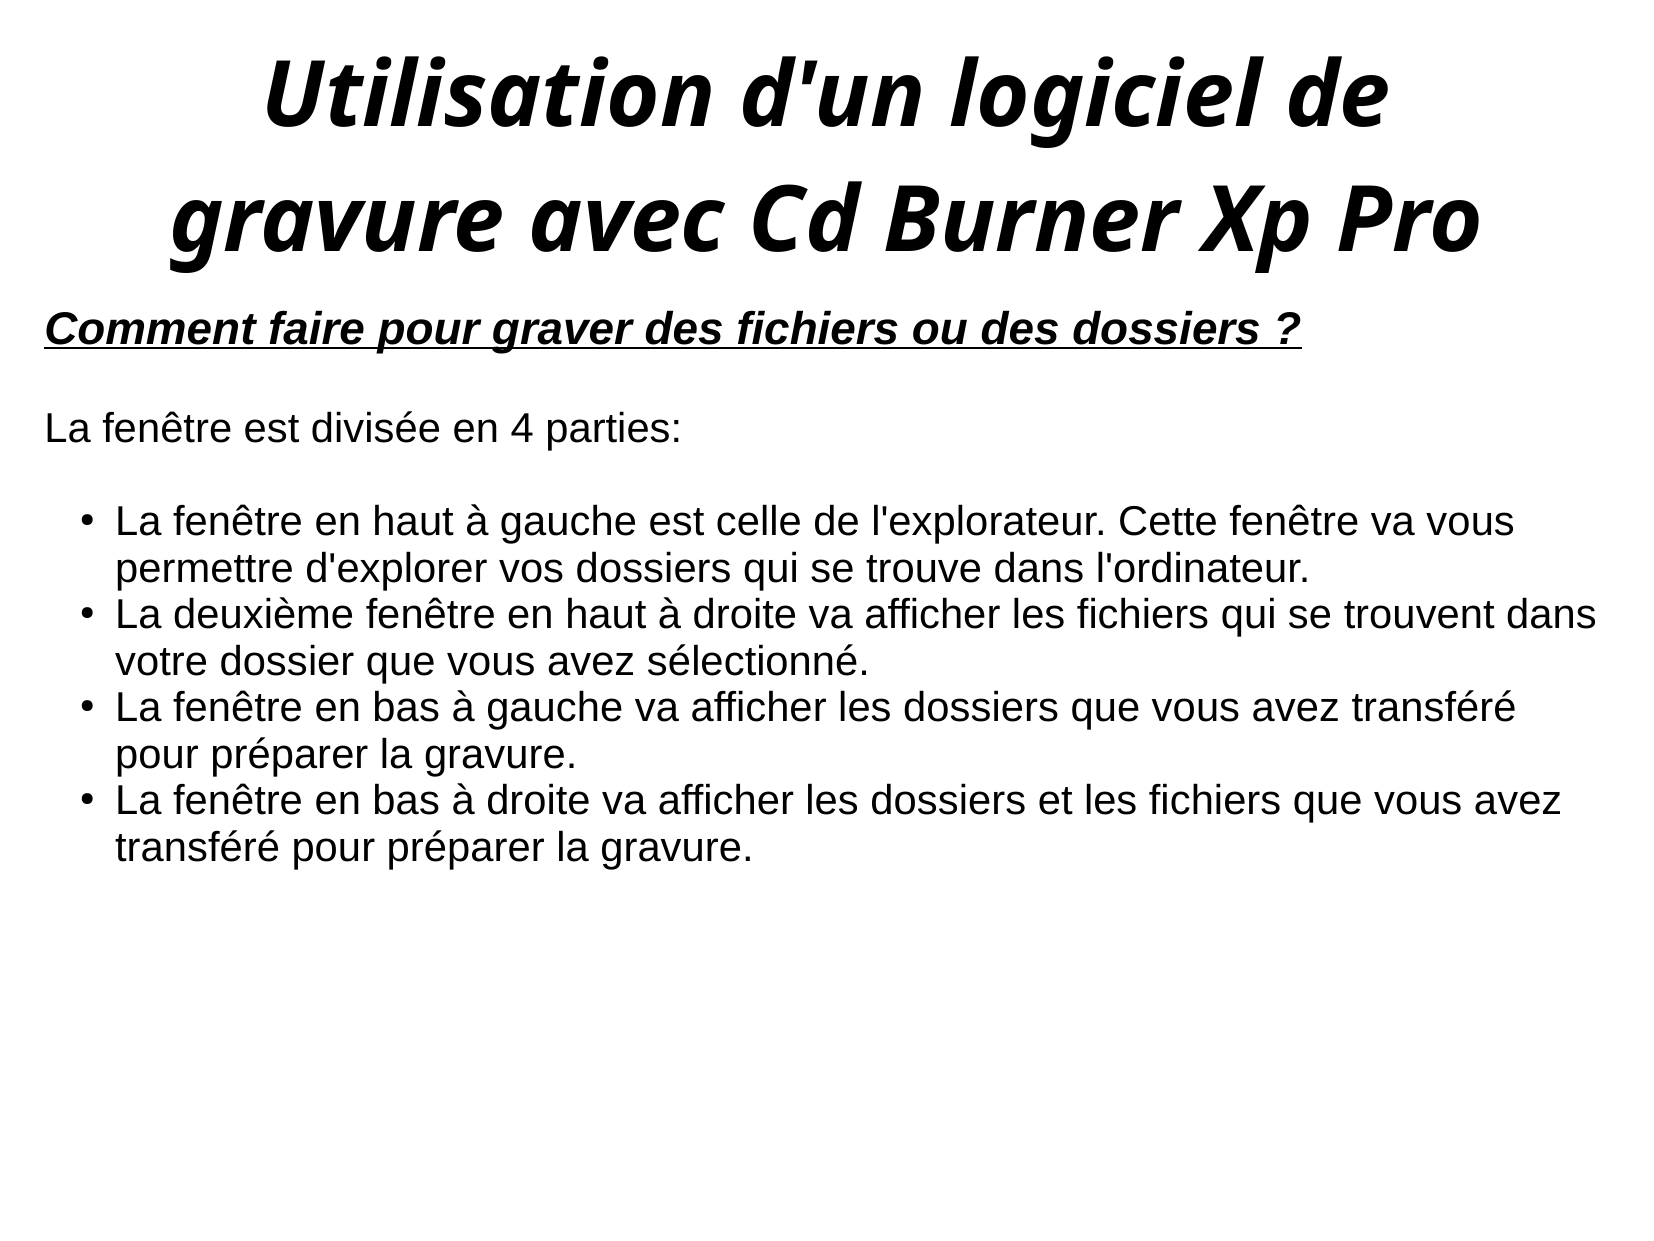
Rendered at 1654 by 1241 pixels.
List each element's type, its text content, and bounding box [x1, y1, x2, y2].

title Utilisation d'un logiciel de gravure avec Cd Burner Xp Pro [82, 51, 1571, 255]
text_box Comment faire pour graver des fichiers ou des dossiers ? La fenêtre est divisée en 4 parties: La fenêtre en haut à gauche est celle de l'explorateur. Cette fenêtre va vous permettre d'explorer vos dossiers qui se trouve dans l'ordinateur. La deuxième fenêtre en haut à droite va afficher les fichiers qui se trouvent dans votre dossier que vous avez sélectionné. La fenêtre en bas à gauche va afficher les dossiers que vous avez transféré pour préparer la gravure. La fenêtre en bas à droite va afficher les dossiers et les fichiers que vous avez transféré pour préparer la gravure. [29, 295, 1625, 882]
